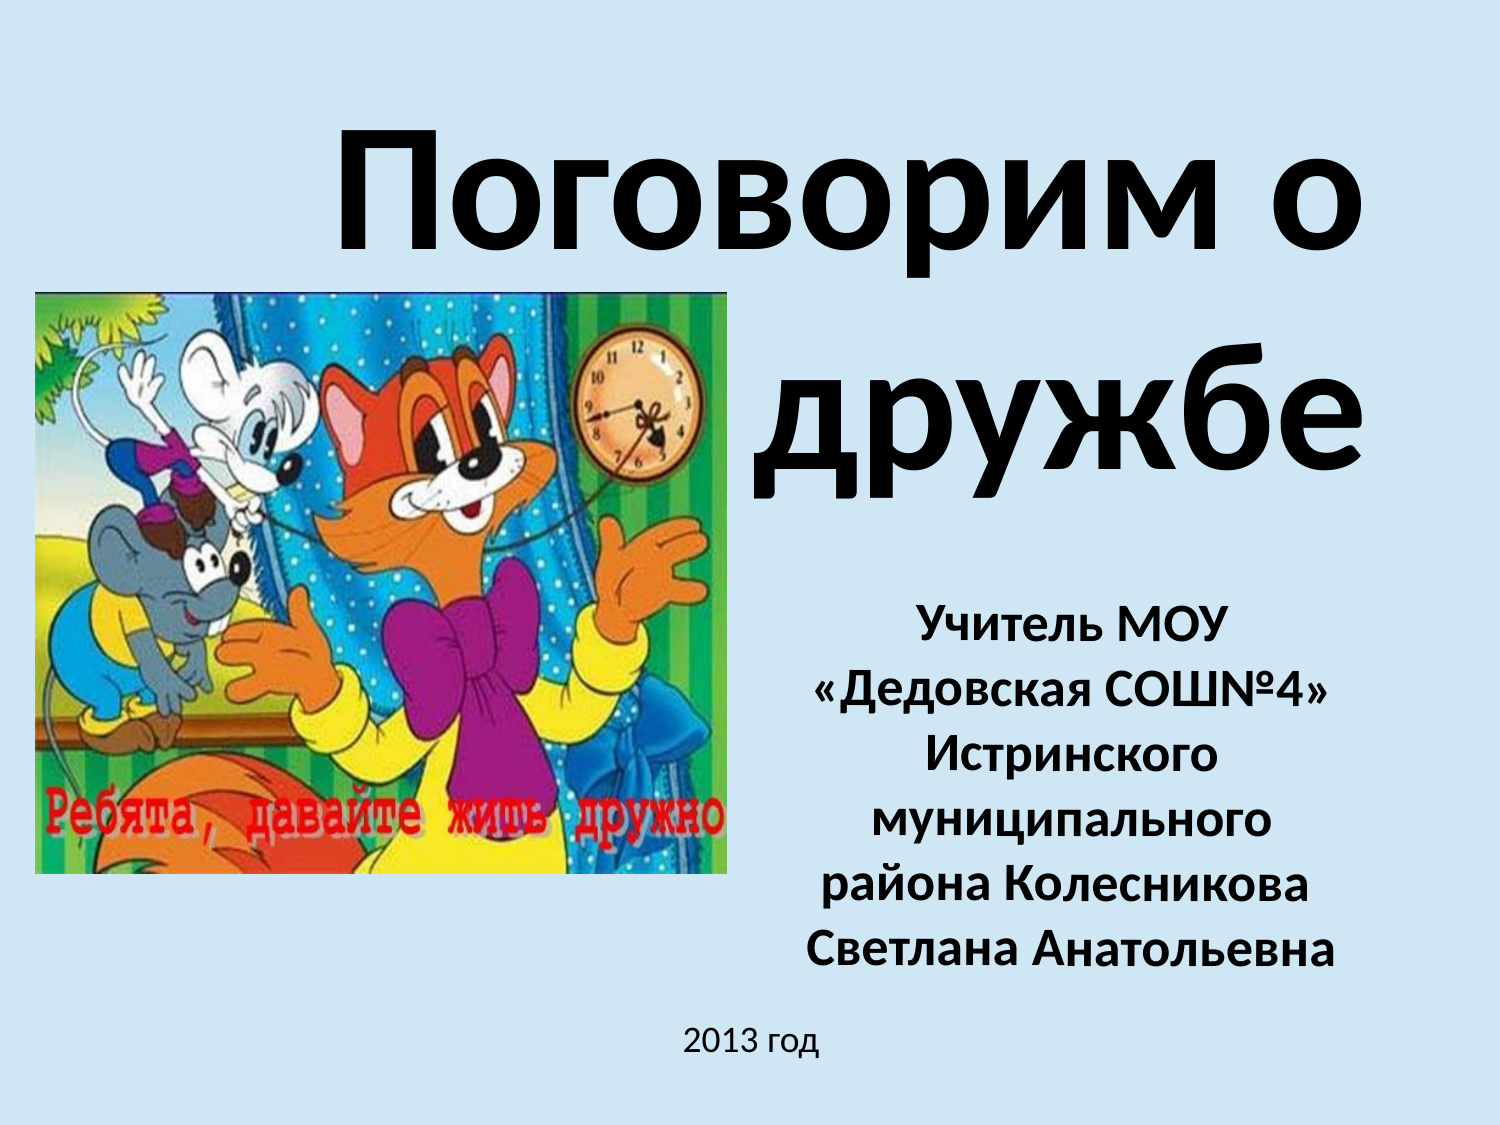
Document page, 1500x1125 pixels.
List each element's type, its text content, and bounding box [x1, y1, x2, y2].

text_box 2013 год [667, 1007, 1079, 1068]
text_box Поговорим о дружбе [281, 58, 1383, 514]
picture [35, 292, 727, 874]
subtitle Учитель МОУ «Дедовская СОШ№4» Истринского муниципального района Колесникова Светлана Анатольевна [767, 578, 1377, 956]
